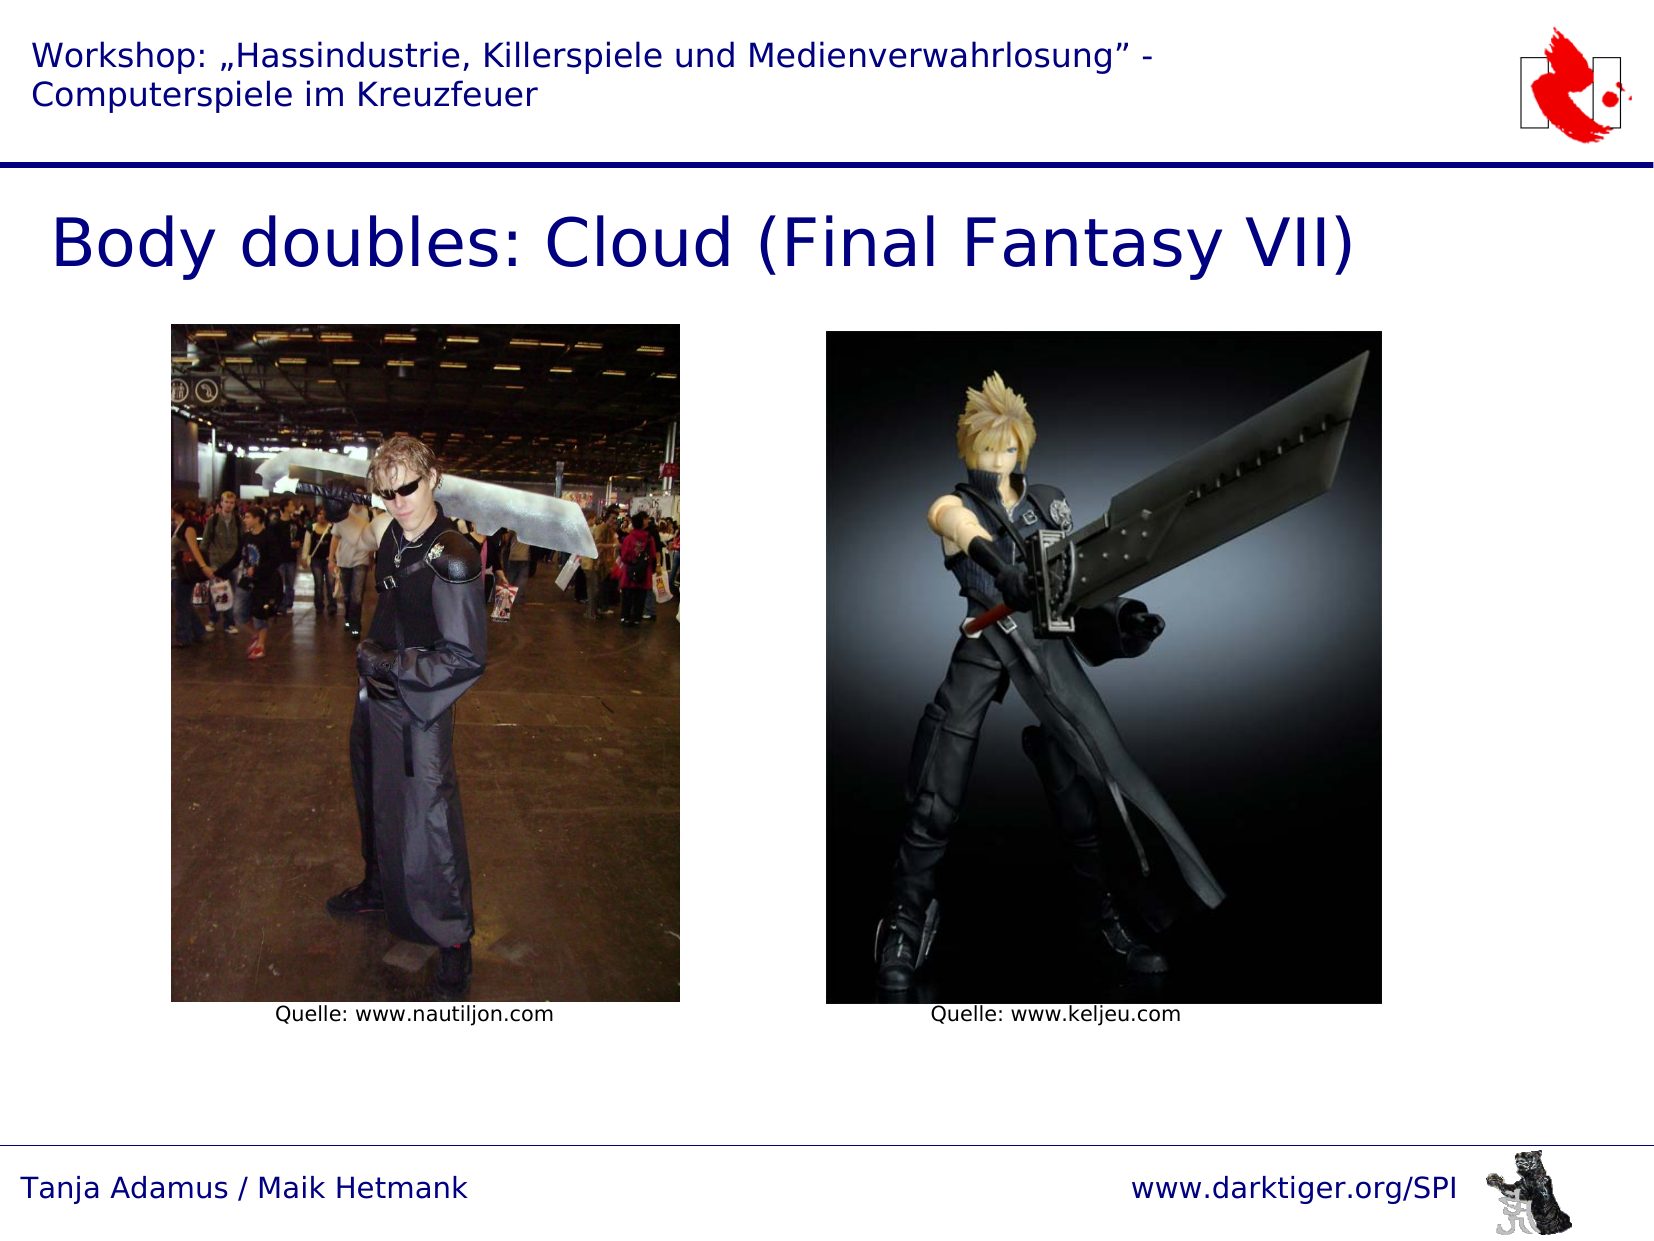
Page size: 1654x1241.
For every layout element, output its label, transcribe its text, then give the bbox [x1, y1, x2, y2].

picture [826, 331, 1382, 1004]
picture [1486, 1150, 1572, 1235]
picture [1503, 16, 1632, 148]
text_box Workshop: „Hassindustrie, Killerspiele und Medienverwahrlosung” - Computerspiele im Kreuzfeuer [16, 29, 1418, 178]
text_box Quelle: www.keljeu.com [915, 994, 1197, 1034]
text_box Quelle: www.nautiljon.com [260, 1003, 570, 1034]
picture [171, 324, 680, 1003]
text_box Body doubles: Cloud (Final Fantasy VII) [35, 196, 1565, 290]
